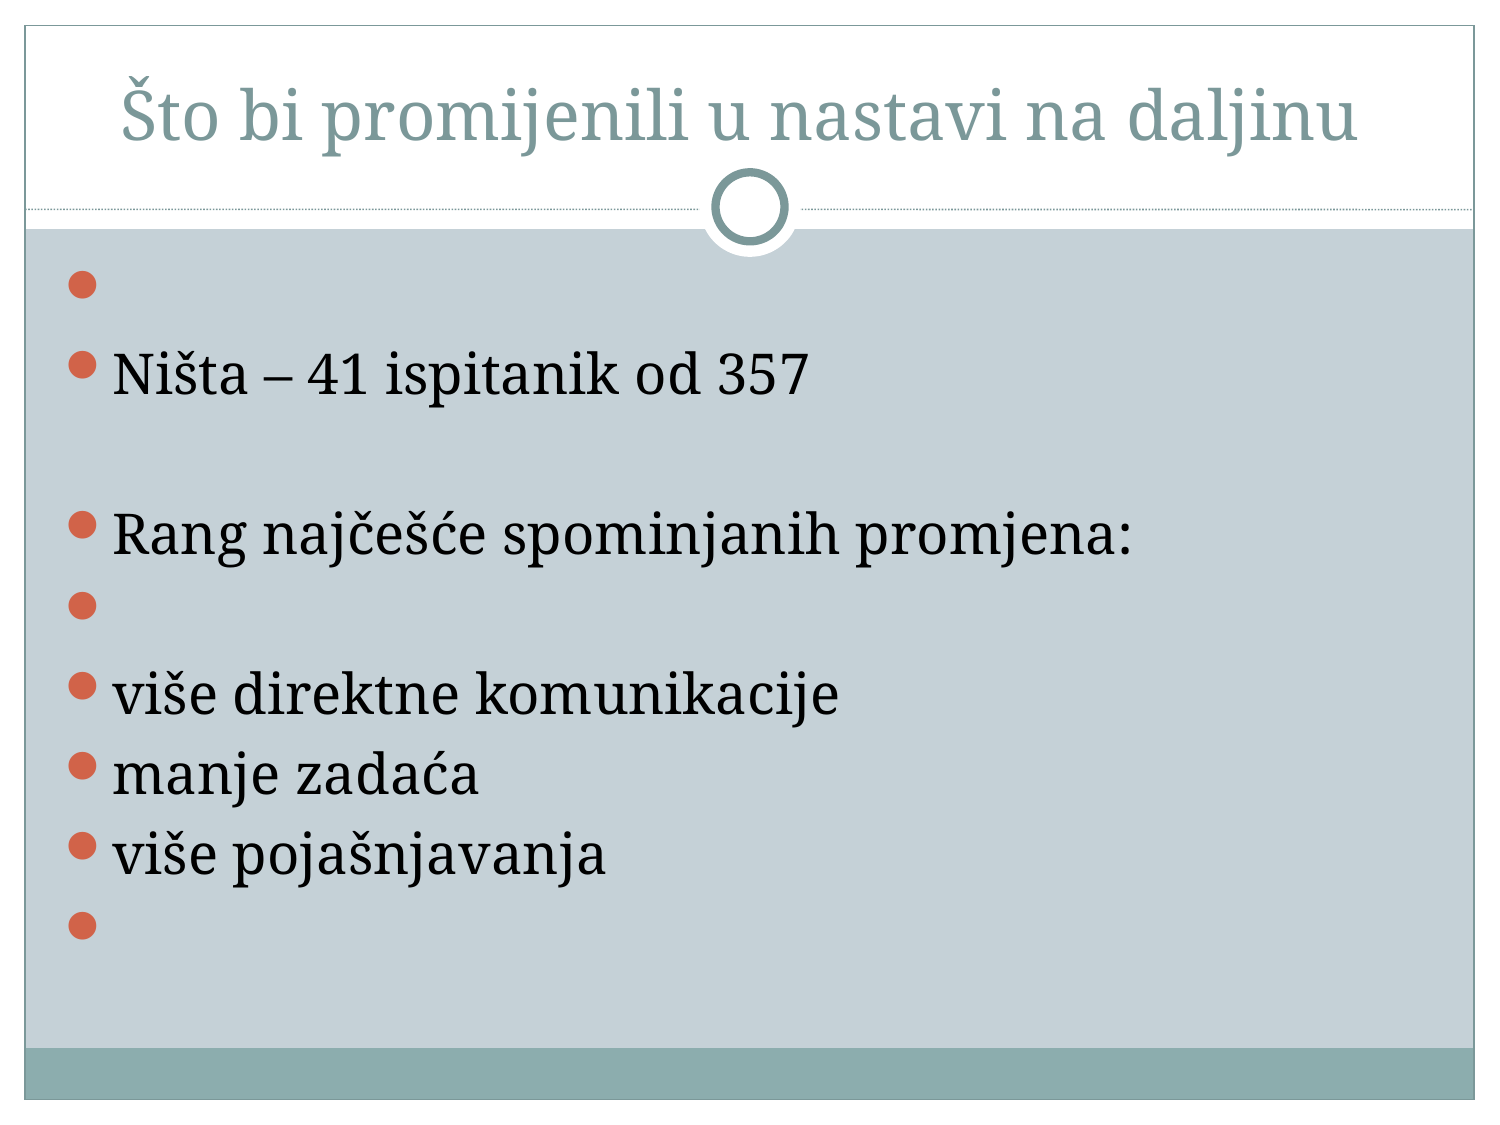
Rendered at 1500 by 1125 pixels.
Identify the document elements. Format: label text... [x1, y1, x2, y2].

title Što bi promijenili u nastavi na daljinu [49, 37, 1450, 162]
list Ništa – 41 ispitanik od 357 Rang najčešće spominjanih promjena: više direktne komunikacije manje zadaća više pojašnjavanja [49, 250, 1445, 1001]
